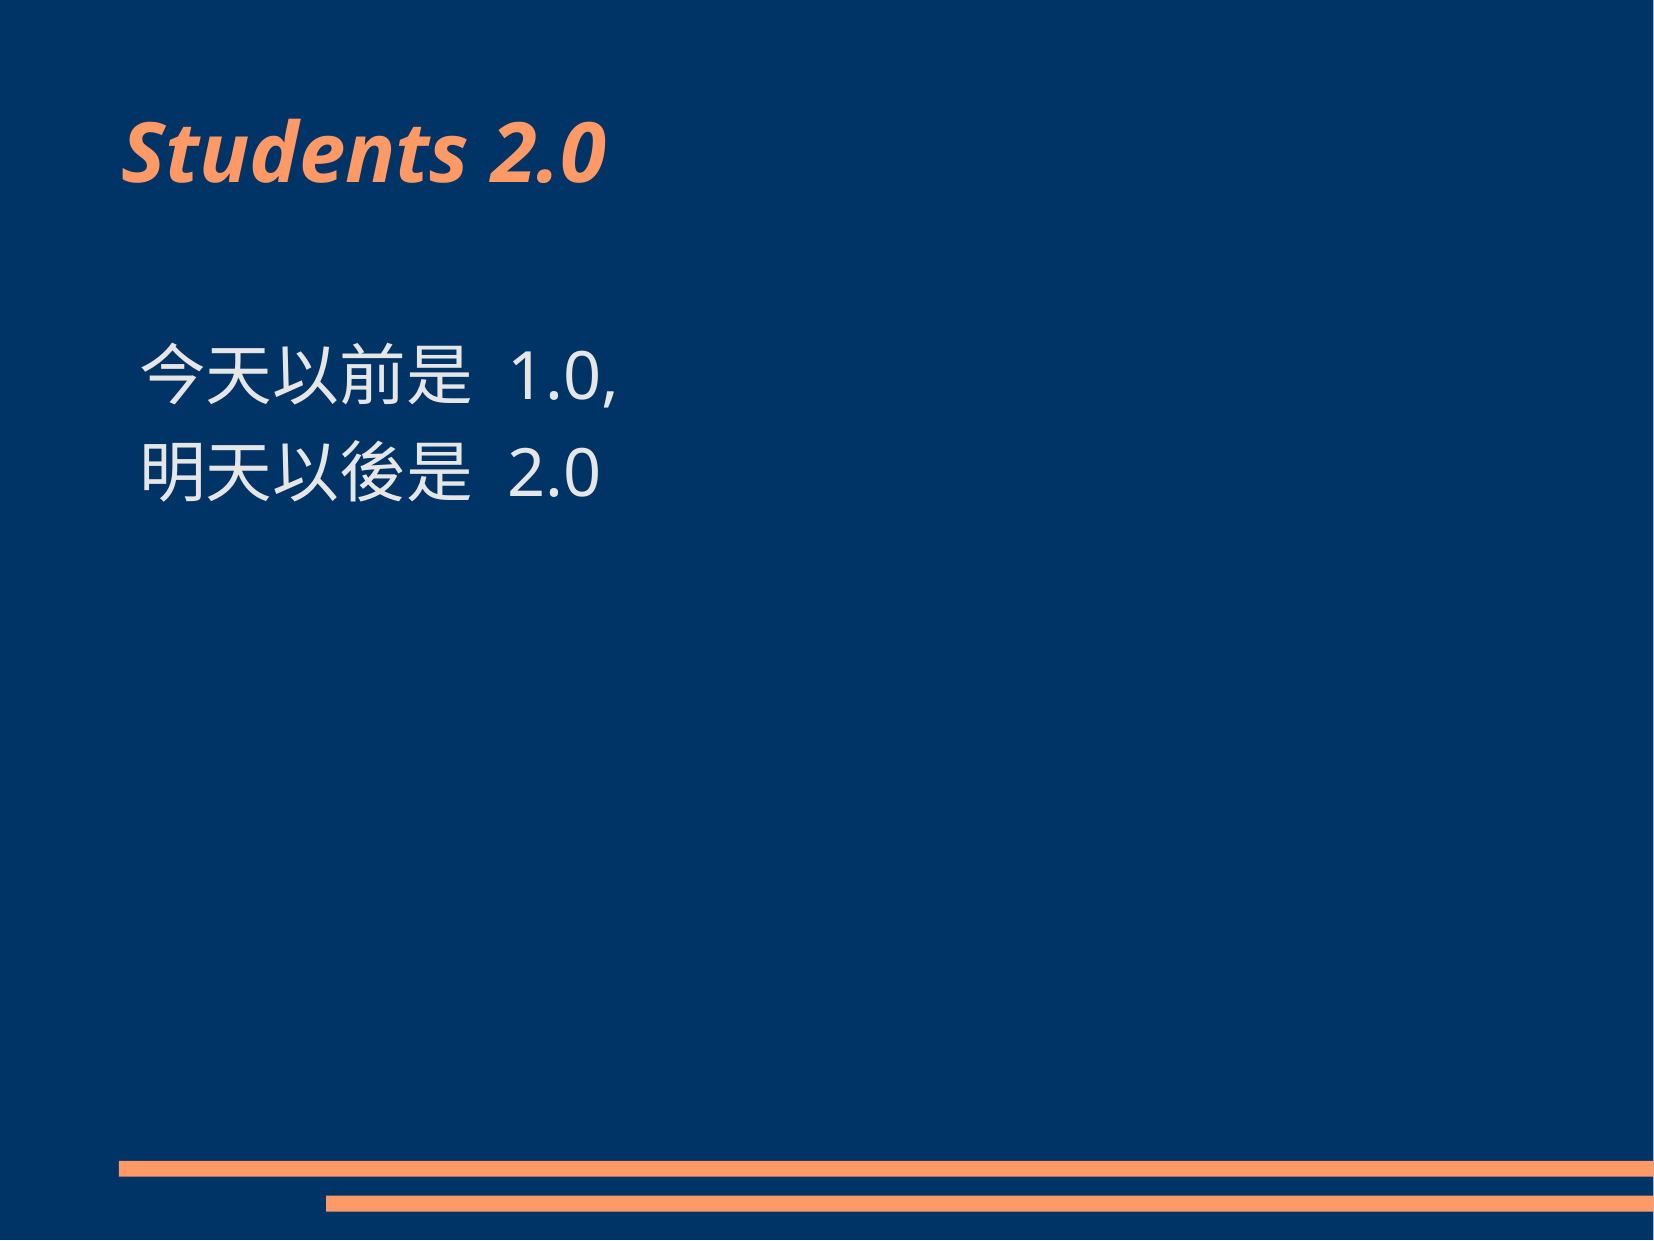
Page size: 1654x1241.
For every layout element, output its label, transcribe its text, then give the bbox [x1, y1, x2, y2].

title Students 2.0 [121, 53, 1534, 246]
list 今天以前是 1.0, 明天以後是 2.0 [121, 322, 1561, 1118]
